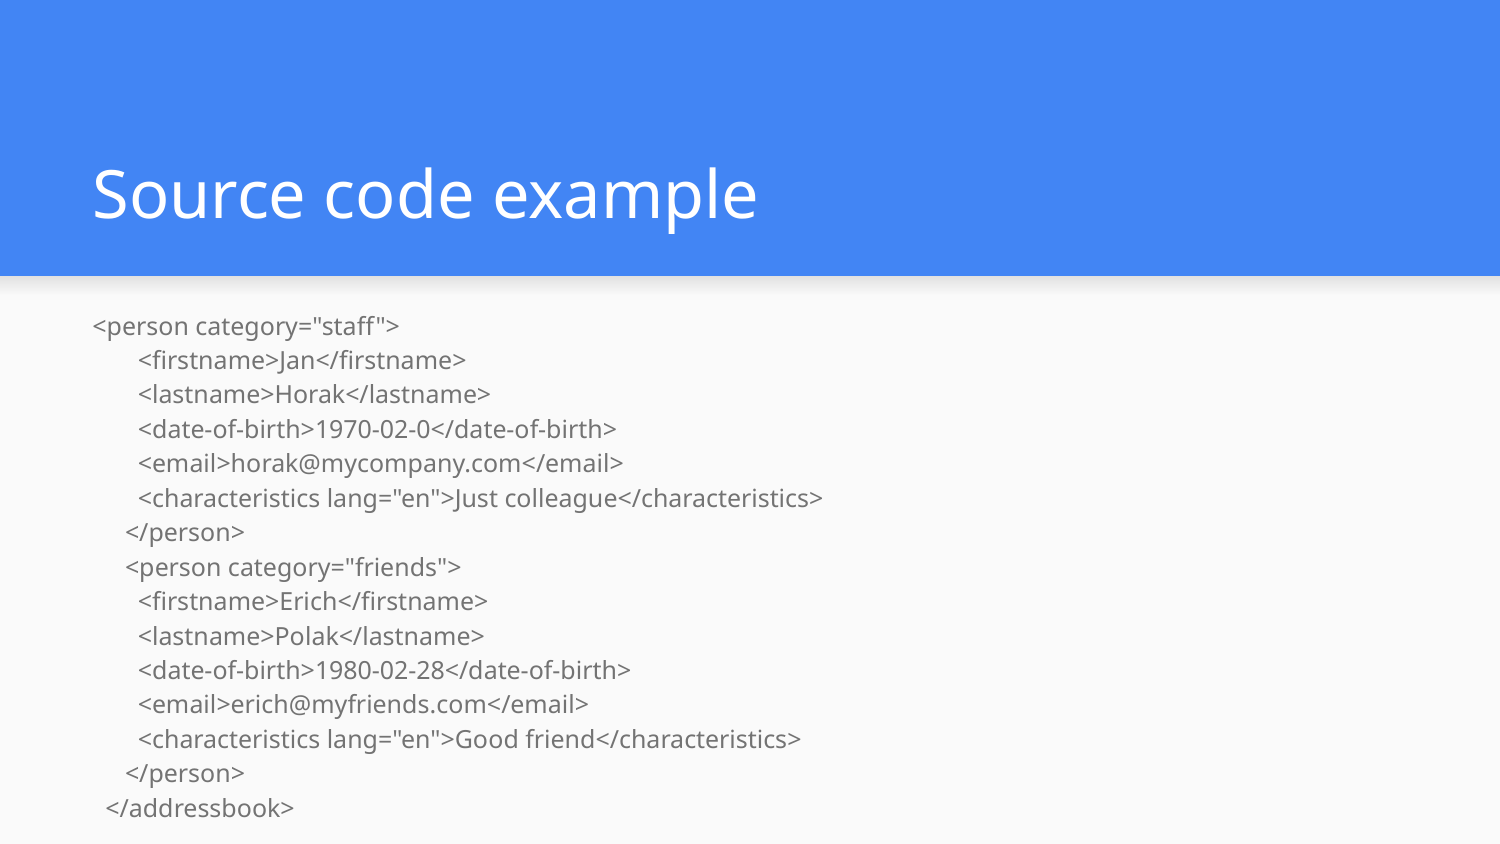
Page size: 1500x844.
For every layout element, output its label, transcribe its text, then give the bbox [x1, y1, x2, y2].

list <person category="staff"> <firstname>Jan</firstname> <lastname>Horak</lastname> <date-of-birth>1970-02-0</date-of-birth> <email>horak@mycompany.com</email> <characteristics lang="en">Just colleague</characteristics> </person> <person category="friends"> <firstname>Erich</firstname> <lastname>Polak</lastname> <date-of-birth>1980-02-28</date-of-birth> <email>erich@myfriends.com</email> <characteristics lang="en">Good friend</characteristics> </person> </addressbook> [77, 290, 1427, 812]
title Source code example [77, 121, 1427, 248]
